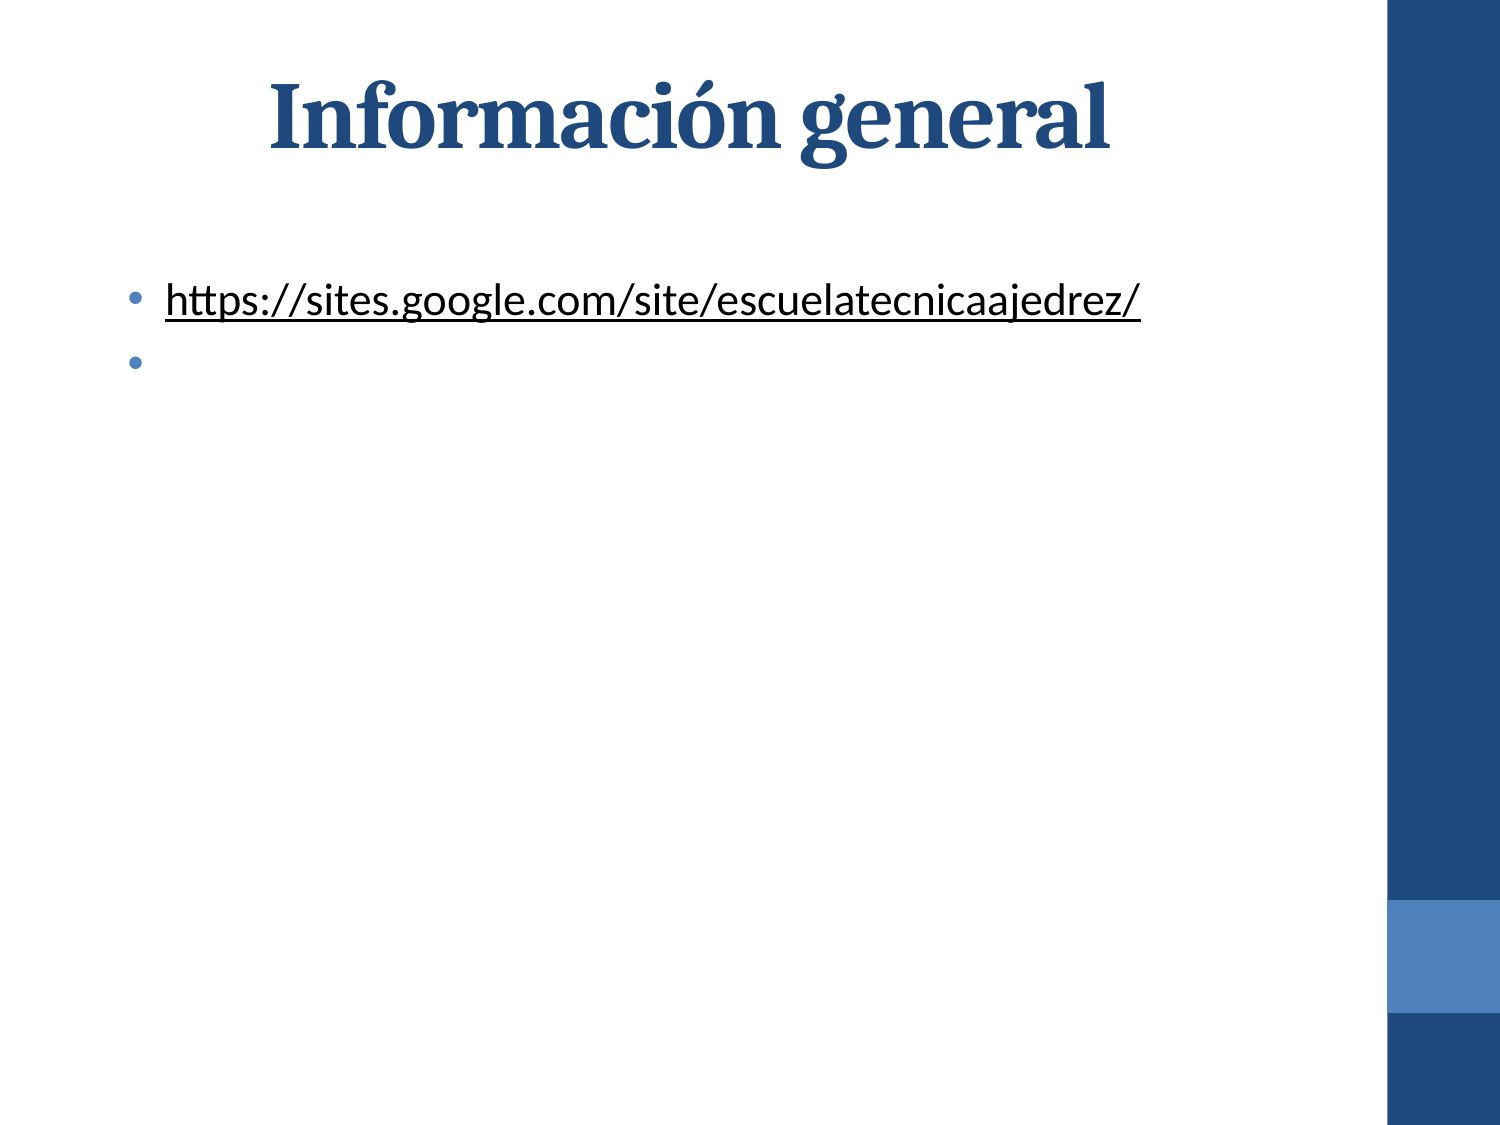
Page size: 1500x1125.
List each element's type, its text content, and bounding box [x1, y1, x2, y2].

list https://sites.google.com/site/escuelatecnicaajedrez/ [75, 262, 1326, 1051]
title Información general [75, 45, 1326, 233]
